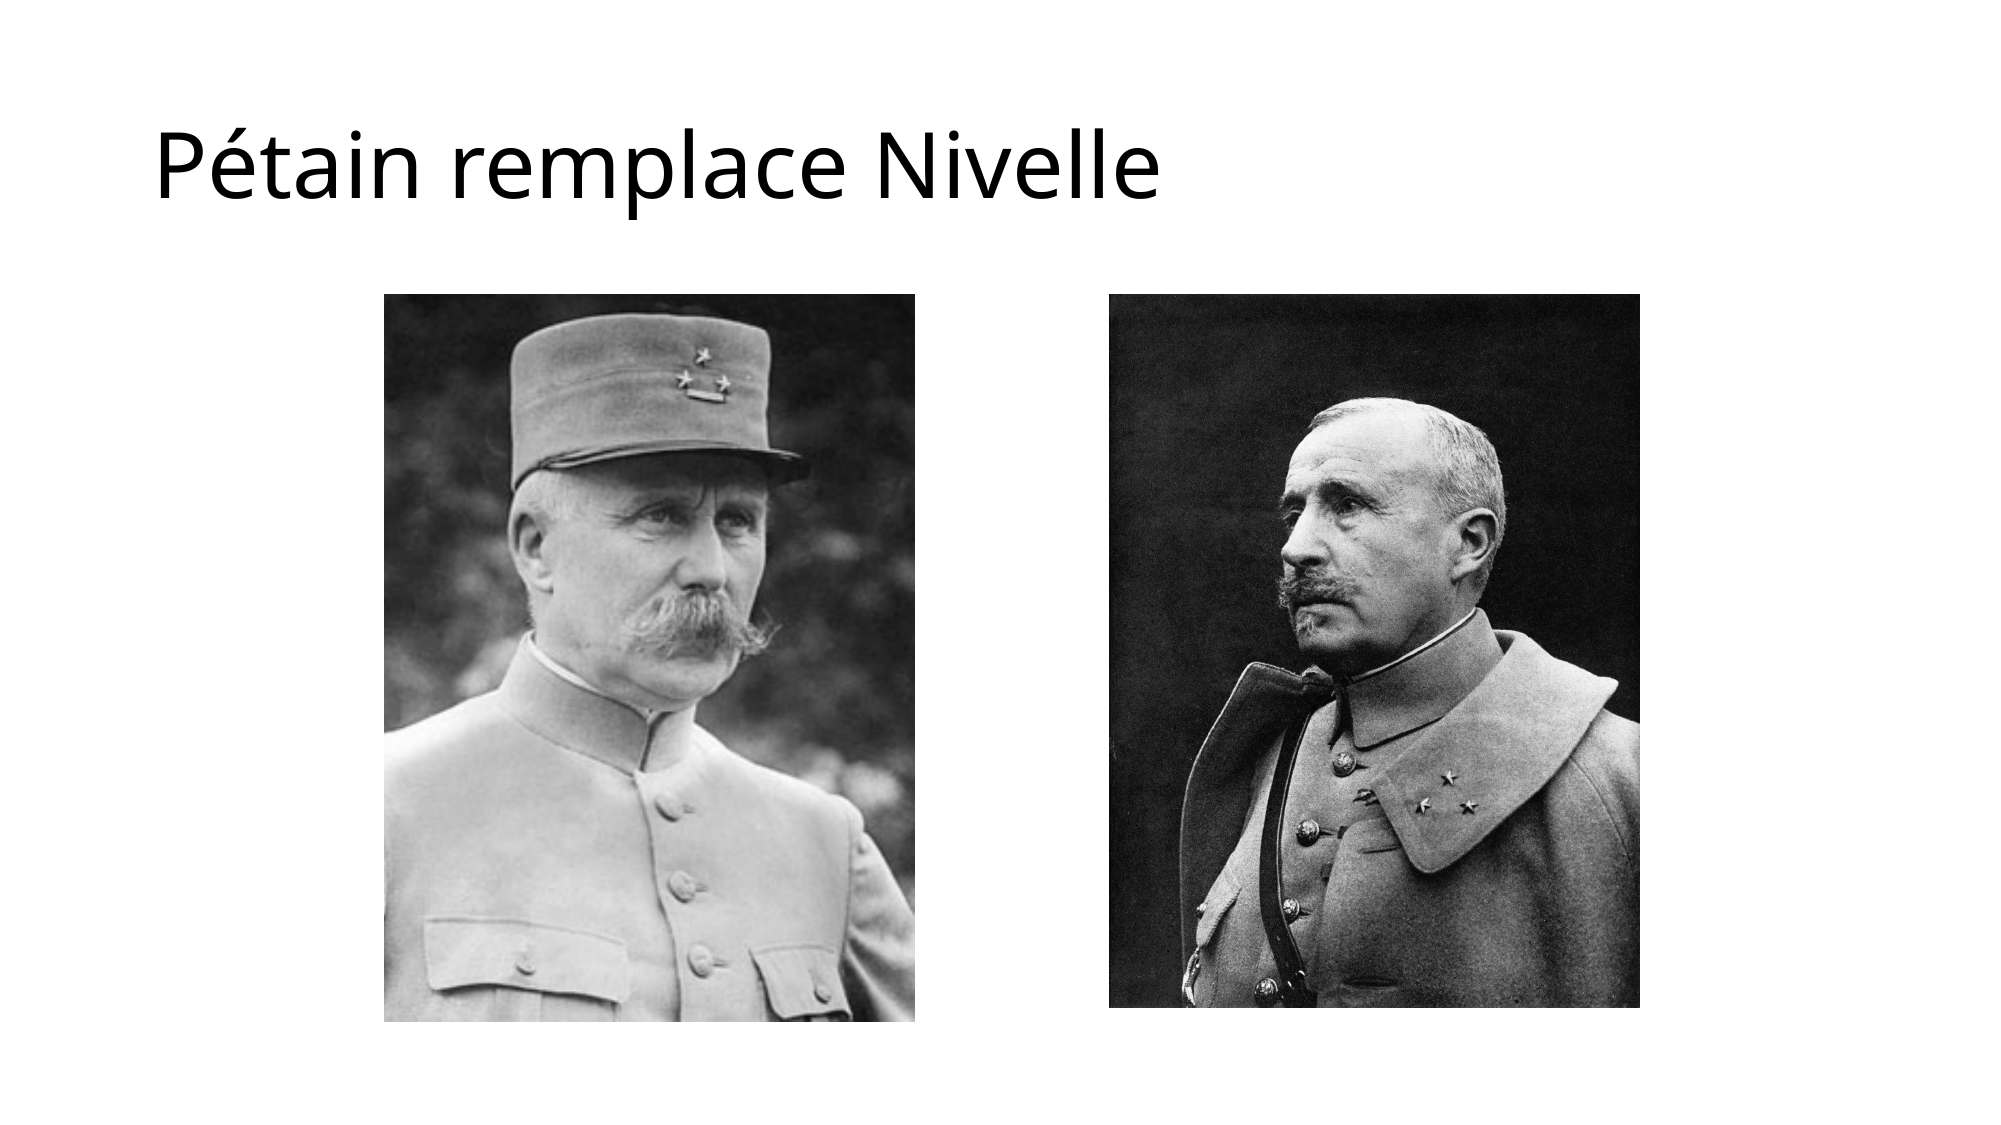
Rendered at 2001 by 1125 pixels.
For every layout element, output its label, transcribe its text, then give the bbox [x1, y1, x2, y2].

picture [384, 294, 915, 1022]
title Pétain remplace Nivelle [137, 59, 1863, 278]
picture [1109, 294, 1640, 1009]
